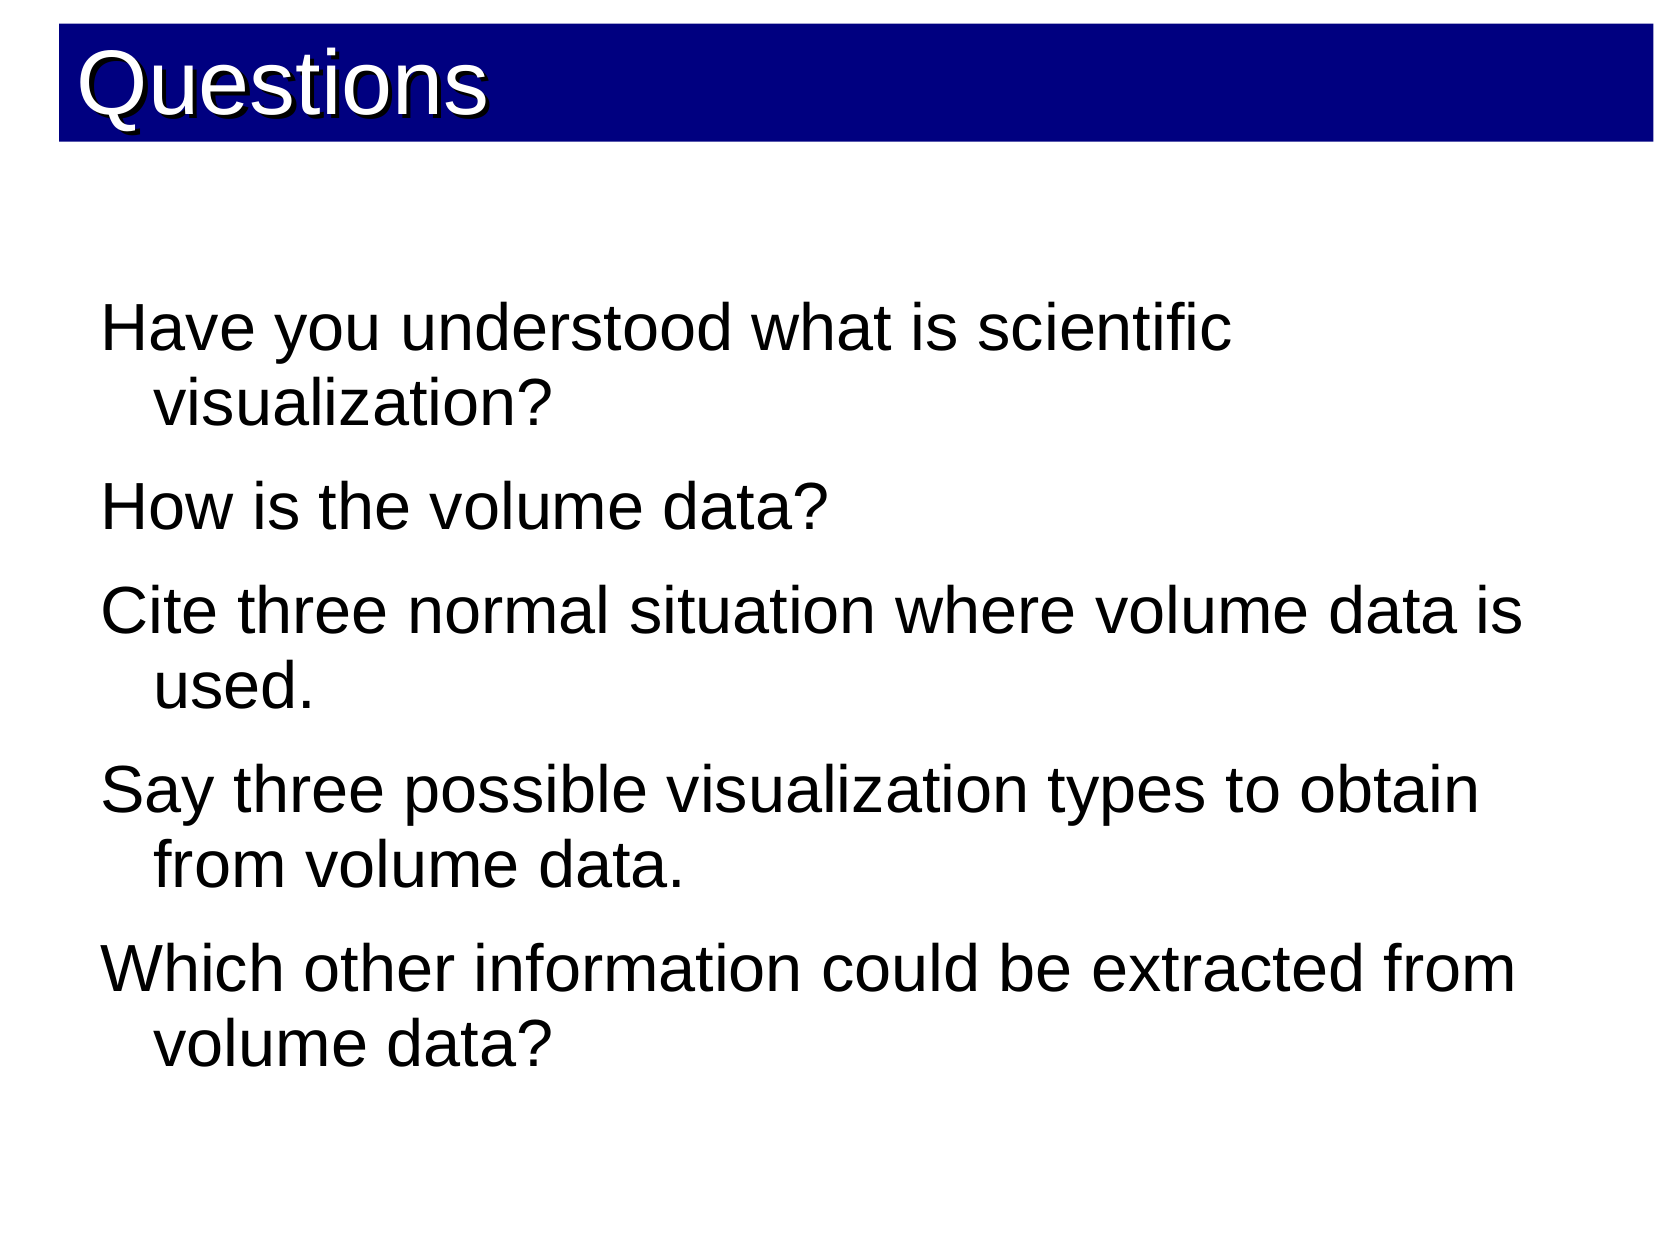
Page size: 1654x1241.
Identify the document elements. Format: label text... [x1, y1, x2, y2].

list Have you understood what is scientific visualization? How is the volume data? Cite three normal situation where volume data is used. Say three possible visualization types to obtain from volume data. Which other information could be extracted from volume data? [82, 290, 1571, 1156]
title Questions [76, 23, 1565, 142]
